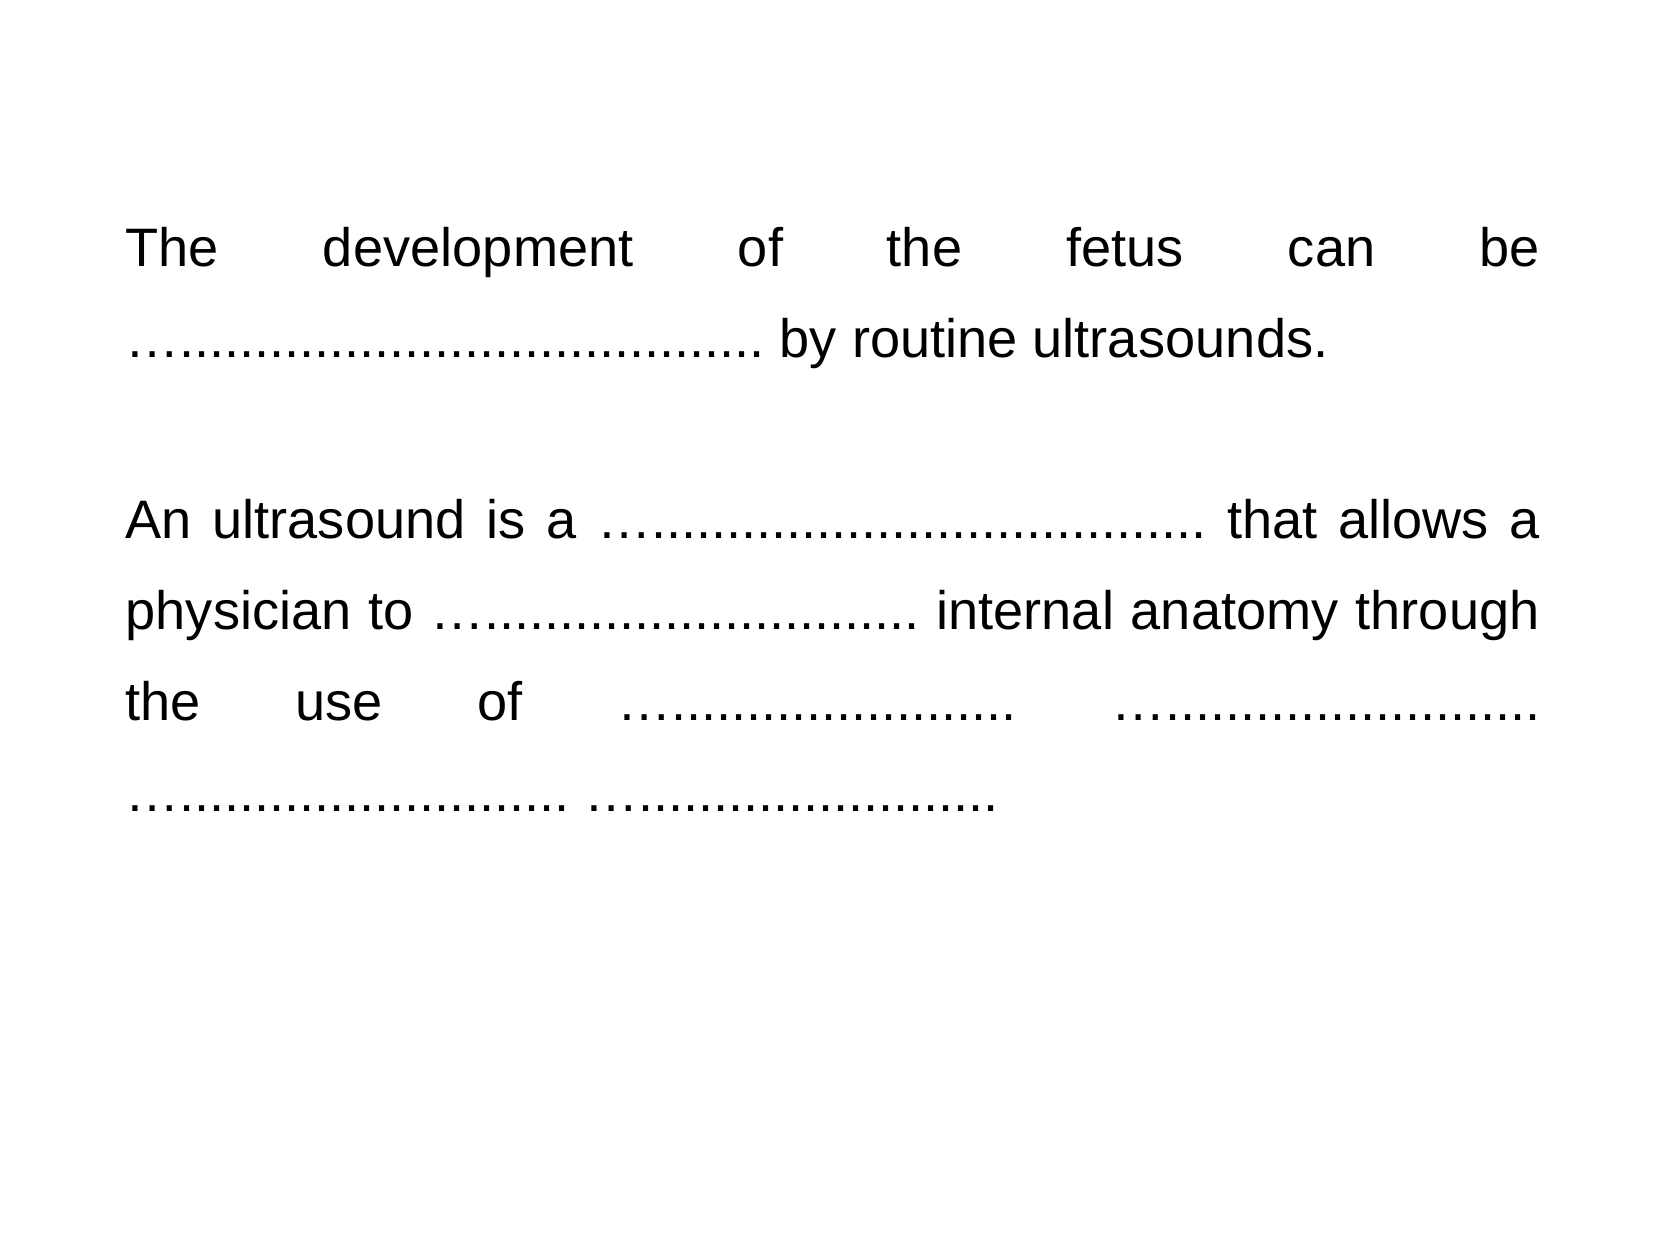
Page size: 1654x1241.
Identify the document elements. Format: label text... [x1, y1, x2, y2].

text_box The development of the fetus can be …....................................... by routine ultrasounds. An ultrasound is a …..................................... that allows a physician to …............................. internal anatomy through the use of …....................... …......................... ….......................... …........................ [110, 180, 1556, 801]
